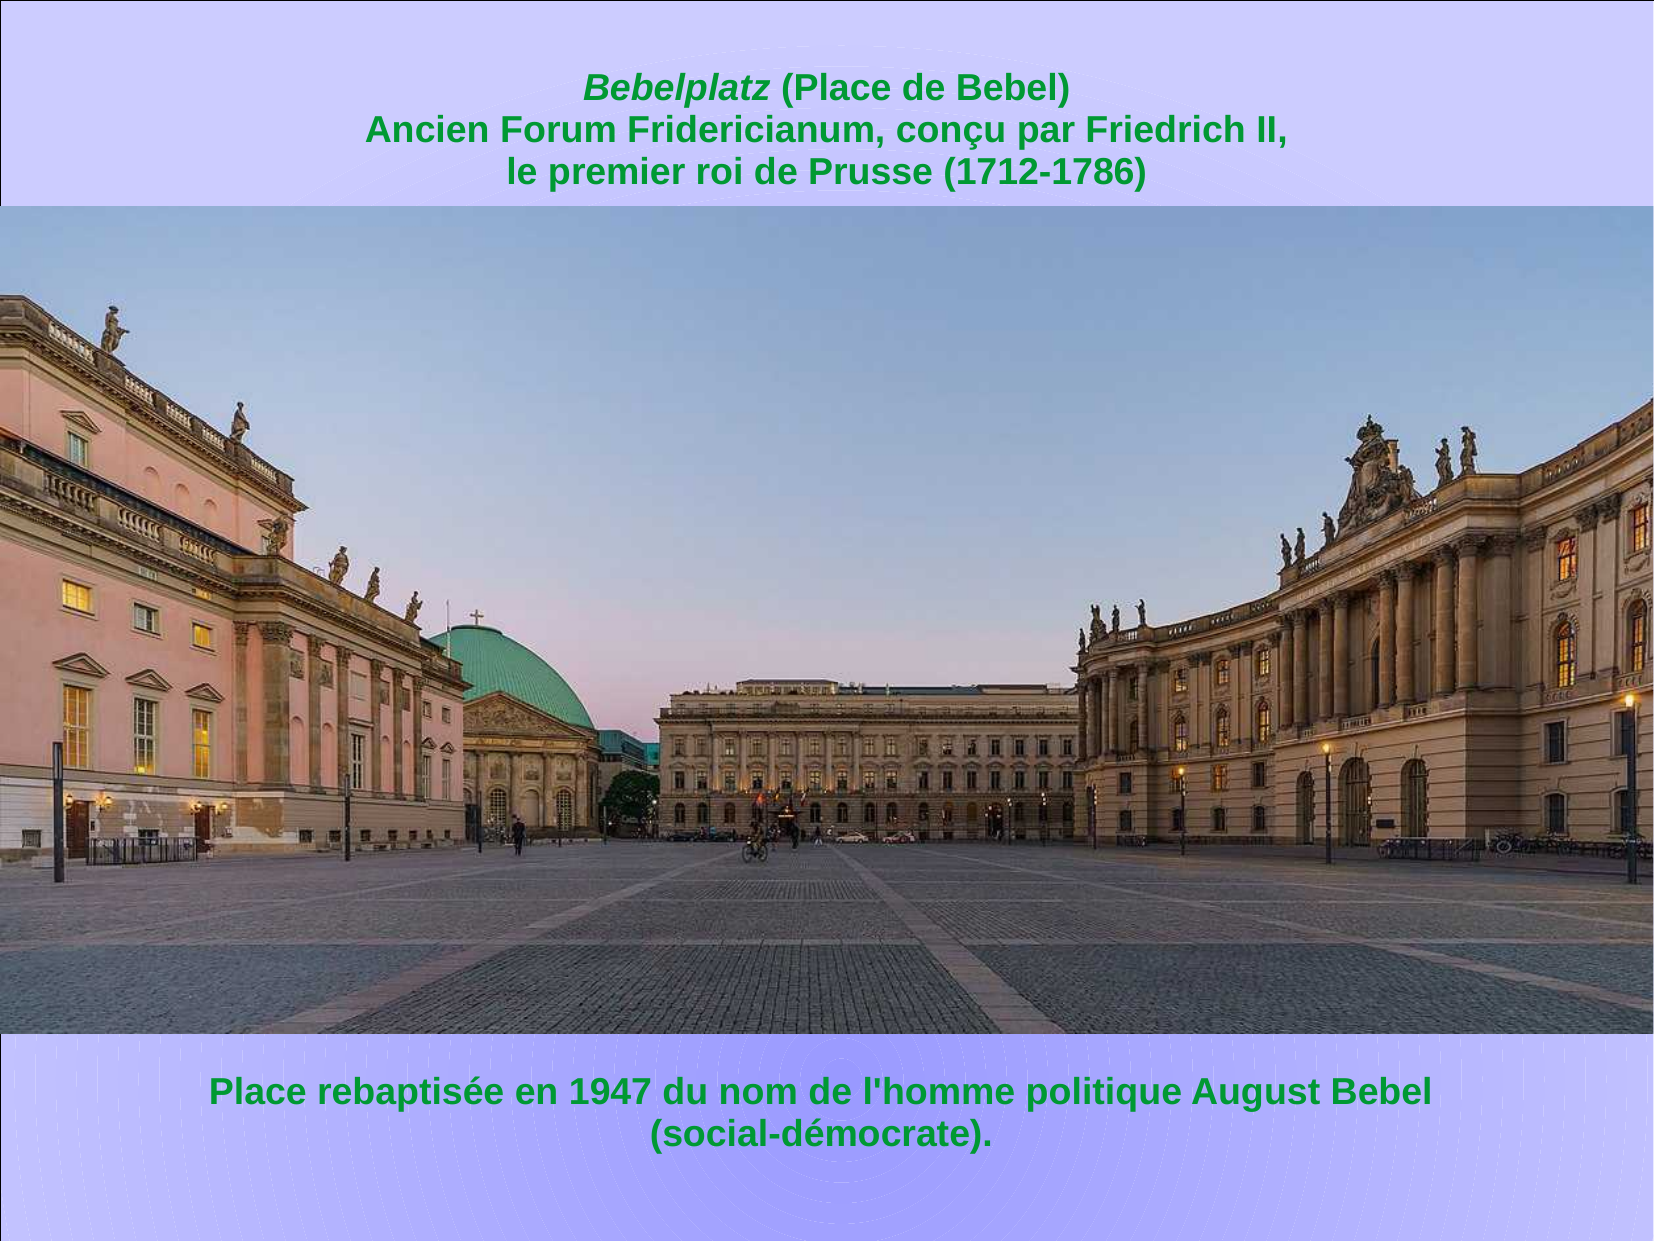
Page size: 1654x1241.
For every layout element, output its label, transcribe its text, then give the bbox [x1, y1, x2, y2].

text_box Place rebaptisée en 1947 du nom de l'homme politique August Bebel (social-démocrate). [59, 1062, 1595, 1165]
picture [0, 206, 1654, 1034]
text_box [0, 1034, 1654, 1241]
text_box [0, 0, 1654, 206]
text_box Bebelplatz (Place de Bebel) Ancien Forum Fridericianum, conçu par Friedrich II, le premier roi de Prusse (1712-1786) [59, 59, 1595, 204]
